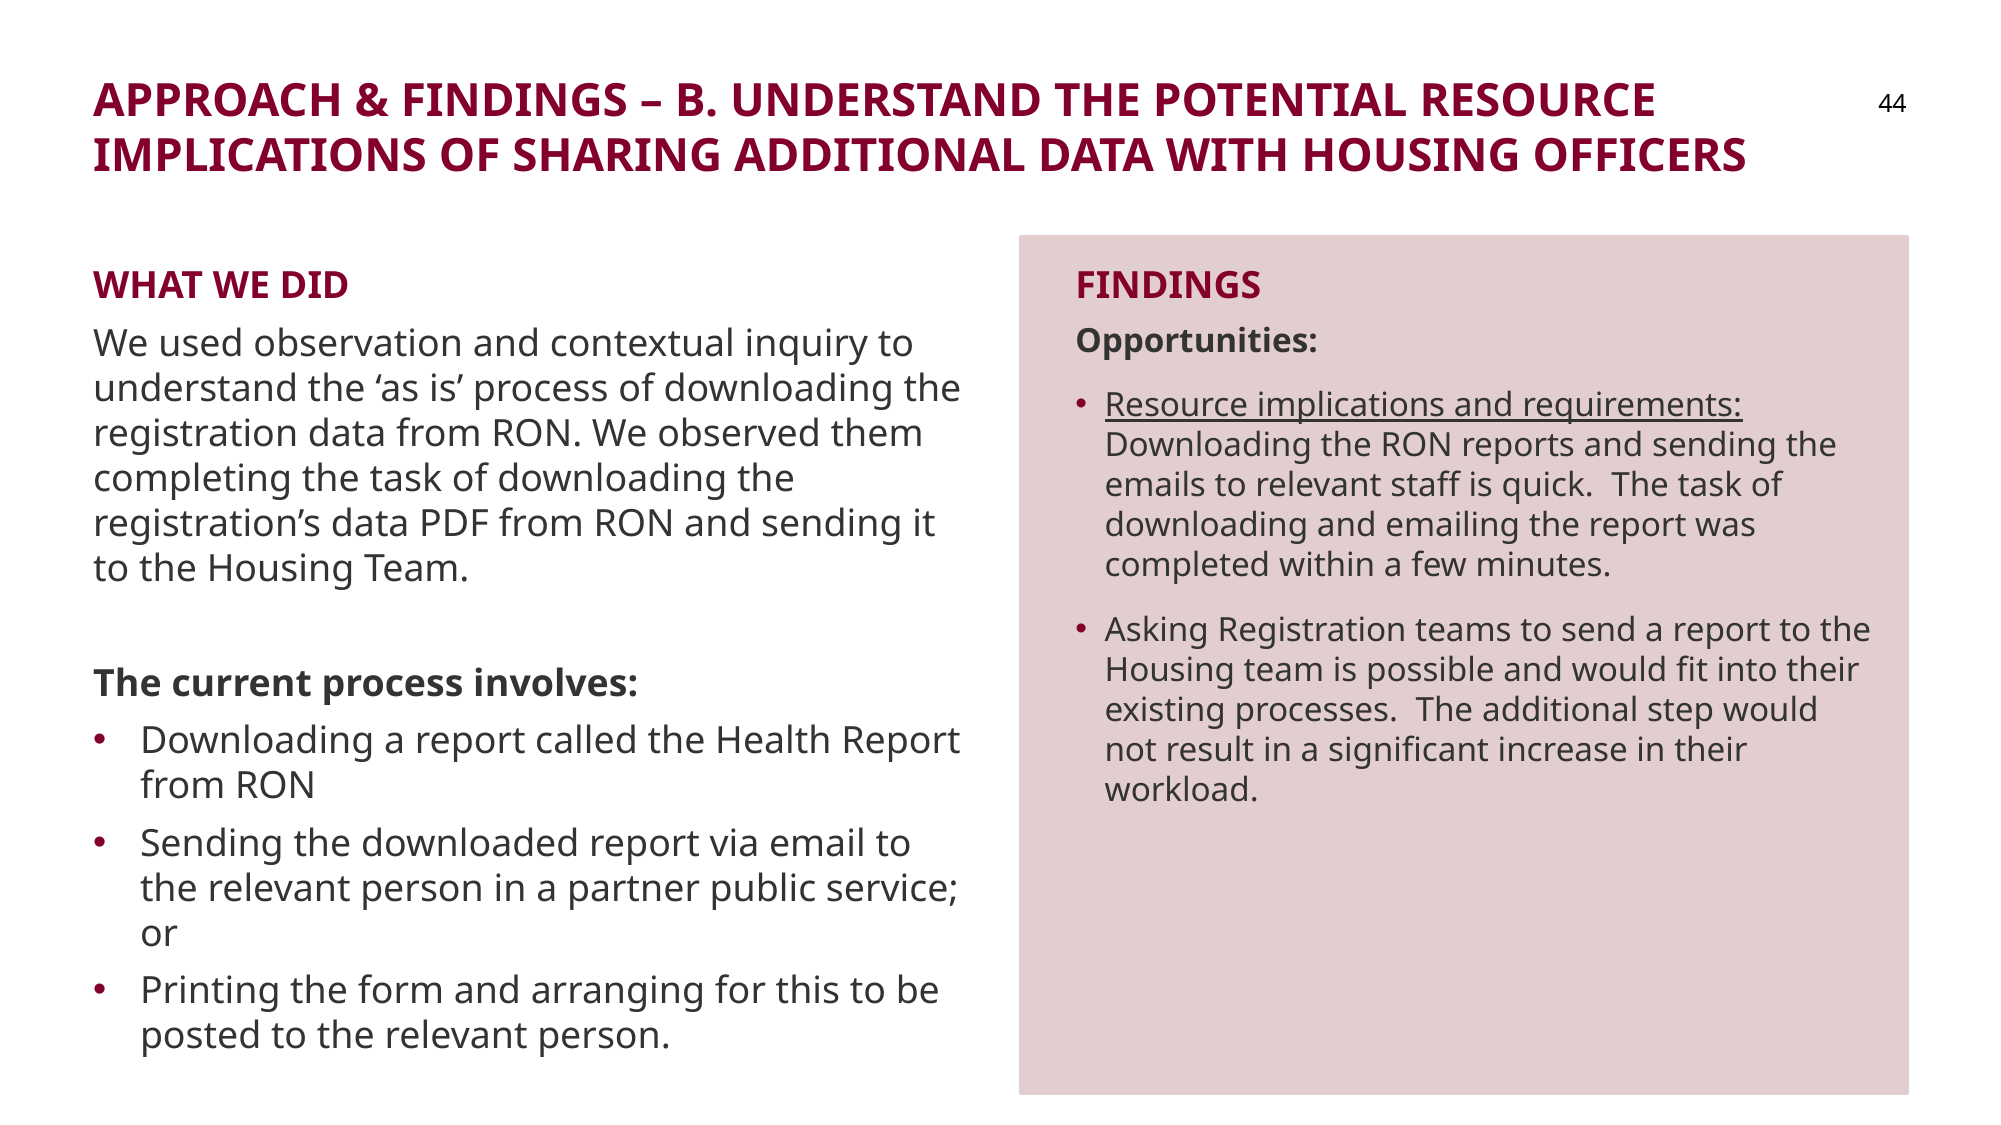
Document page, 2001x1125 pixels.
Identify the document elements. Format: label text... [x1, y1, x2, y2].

text_box FINDINGS Opportunities: Resource implications and requirements: Downloading the RON reports and sending the emails to relevant staff is quick. The task of downloading and emailing the report was completed within a few minutes. Asking Registration teams to send a report to the Housing team is possible and would fit into their existing processes. The additional step would not result in a significant increase in their workload. [1075, 261, 1873, 928]
list WHAT WE DID We used observation and contextual inquiry to understand the ‘as is’ process of downloading the registration data from RON. We observed them completing the task of downloading the registration’s data PDF from RON and sending it to the Housing Team. The current process involves: Downloading a report called the Health Report from RON Sending the downloaded report via email to the relevant person in a partner public service; or Printing the form and arranging for this to be posted to the relevant person. [93, 261, 979, 1005]
text_box APPROACH & FINDINGS – B. UNDERSTAND THE POTENTIAL RESOURCE IMPLICATIONS OF SHARING ADDITIONAL DATA WITH HOUSING OFFICERS [93, 70, 1907, 215]
text_box [1021, 237, 1907, 1094]
